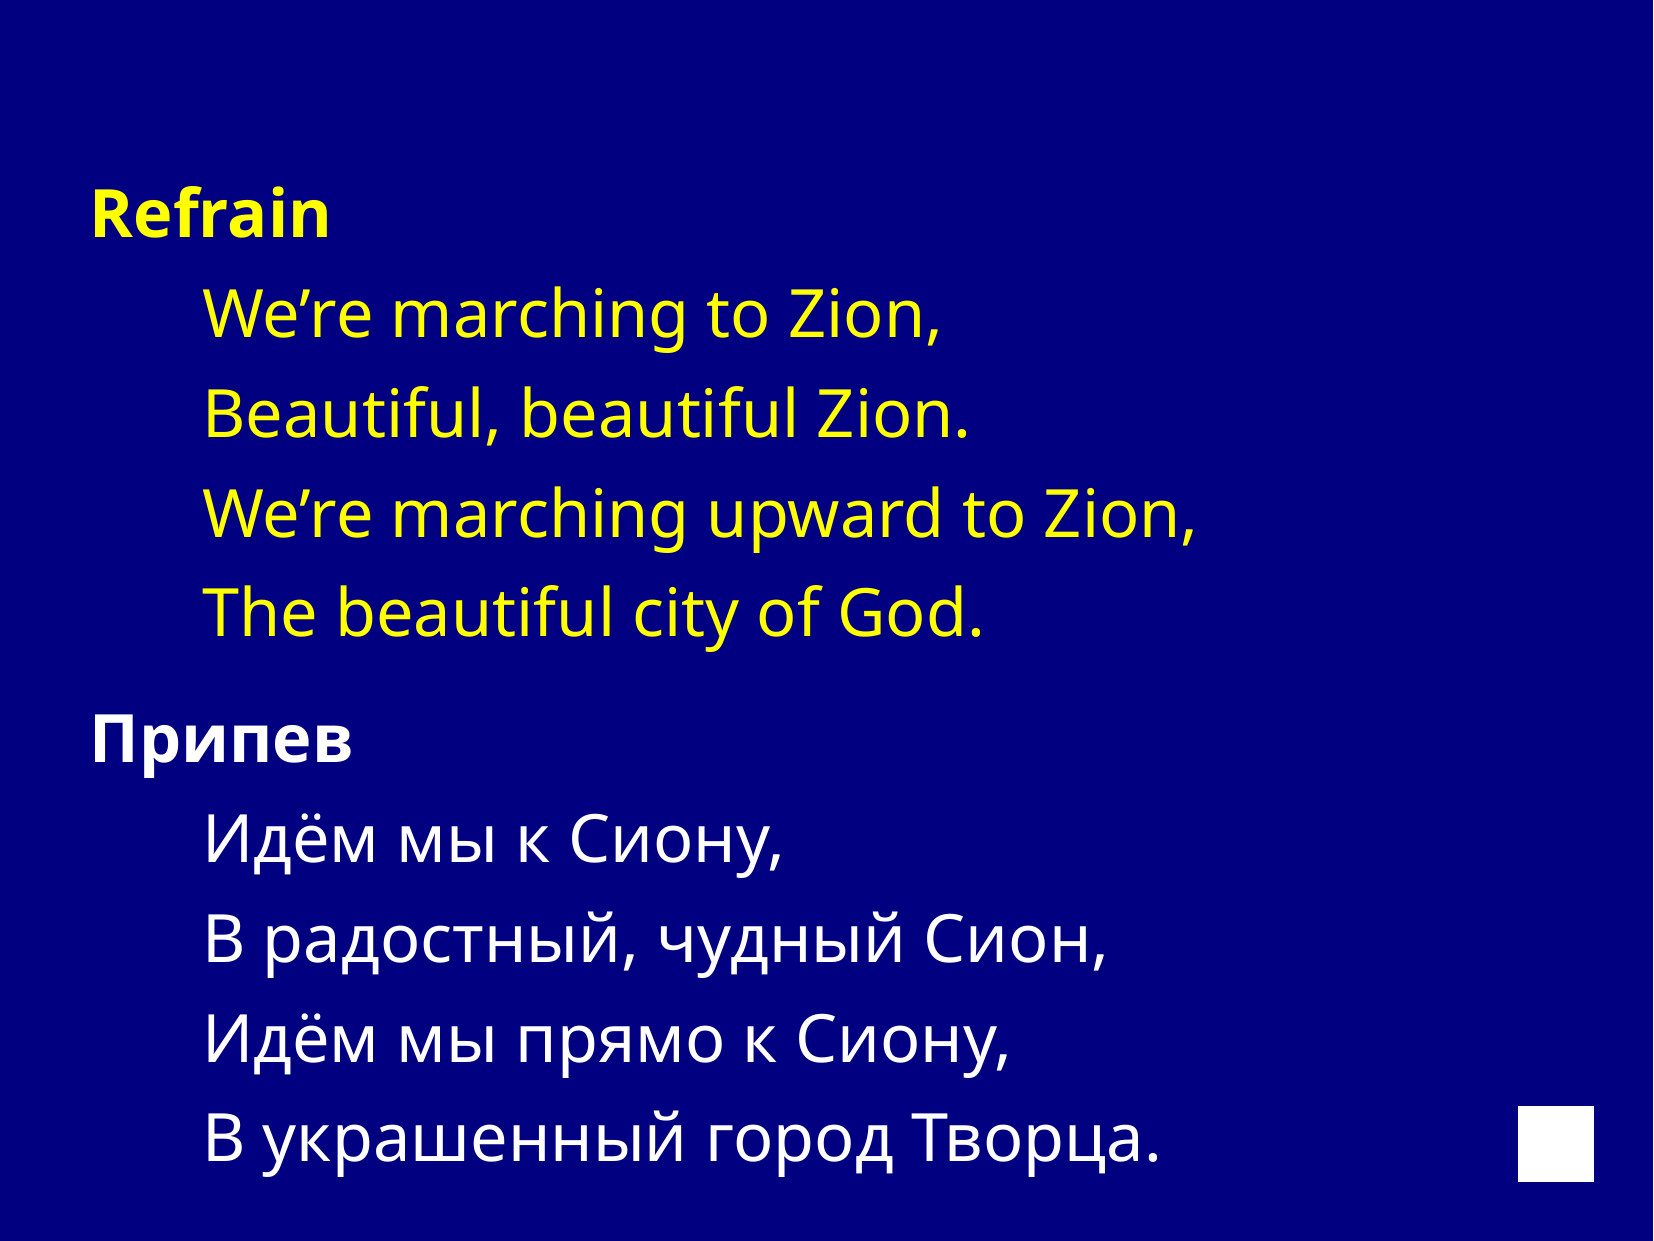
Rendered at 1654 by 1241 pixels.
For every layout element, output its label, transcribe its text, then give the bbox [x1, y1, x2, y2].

text_box Refrain We’re marching to Zion, Beautiful, beautiful Zion. We’re marching upward to Zion, The beautiful city of God. [75, 150, 1576, 638]
text_box Припев Идём мы к Сиону, В радостный, чудный Сион, Идём мы прямо к Сиону, В украшенный город Творца. [75, 675, 1576, 1163]
text_box [1518, 1106, 1594, 1182]
